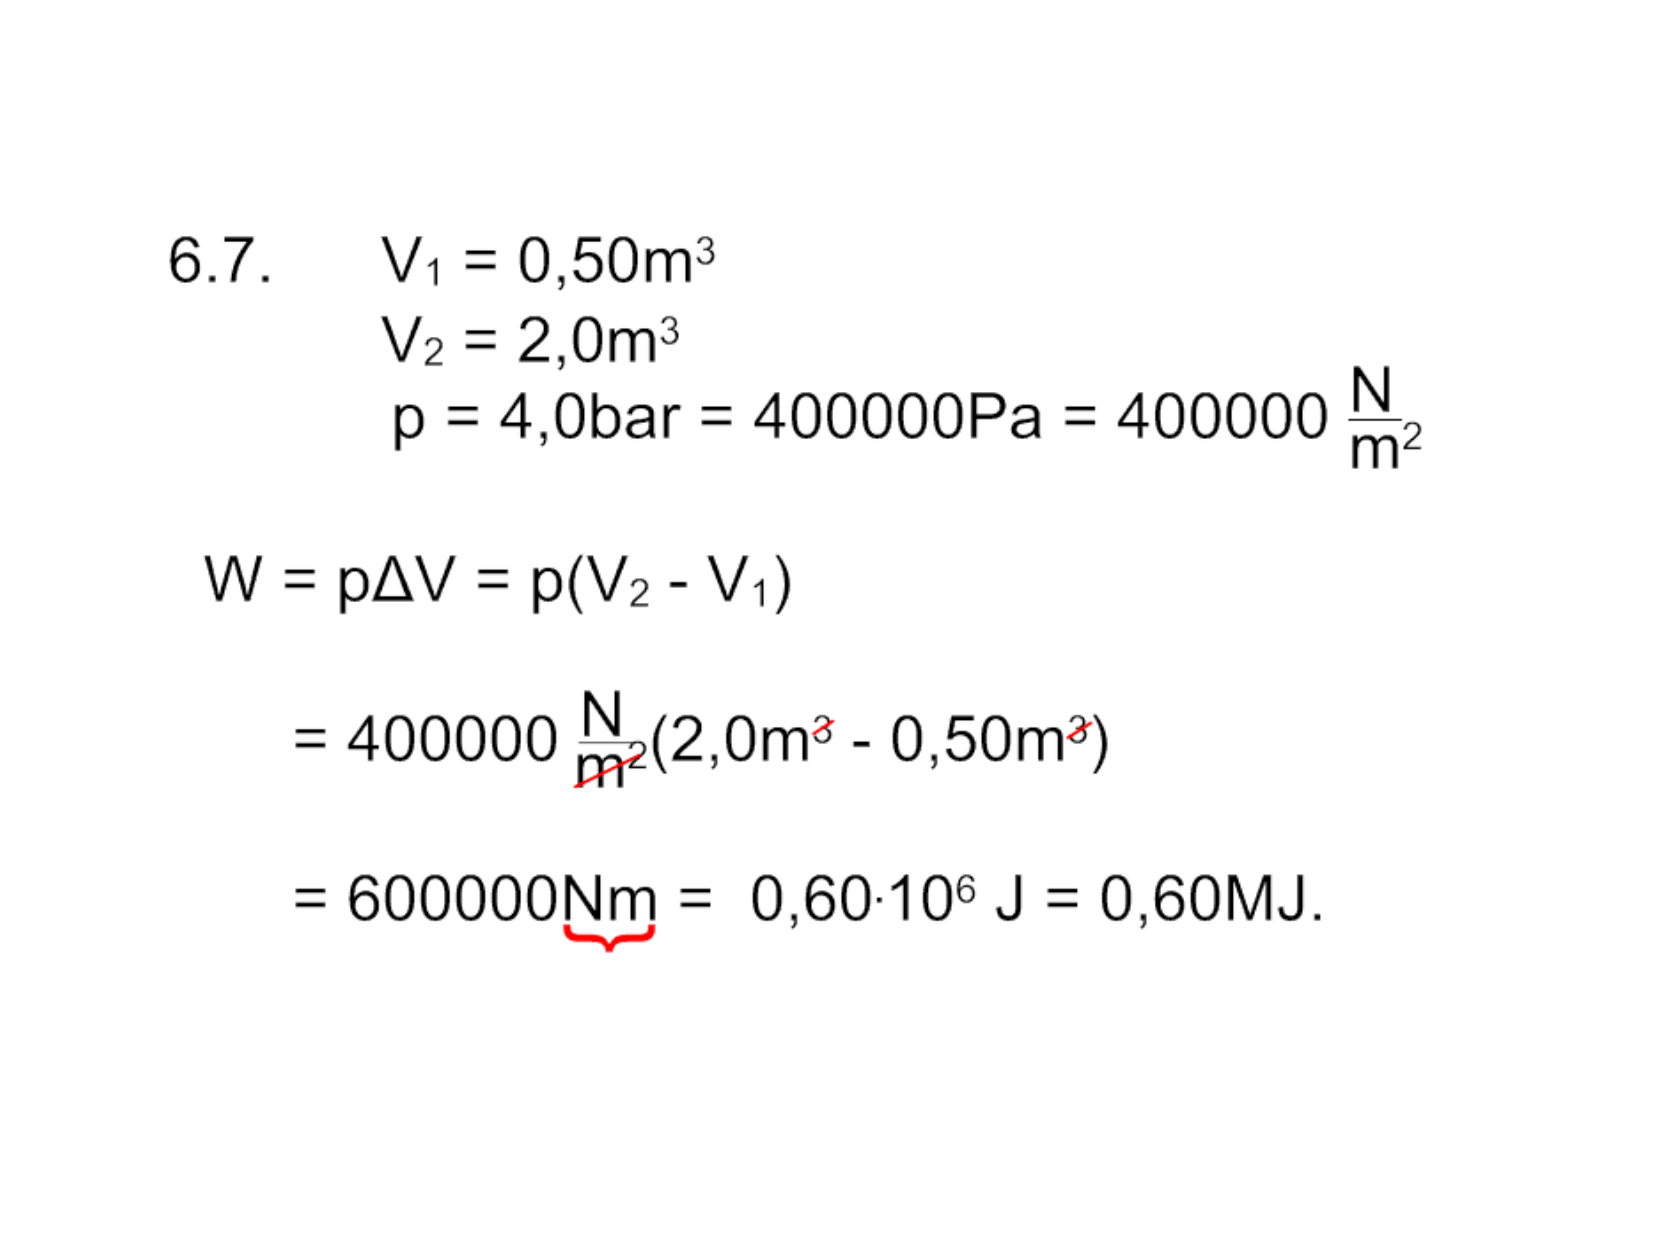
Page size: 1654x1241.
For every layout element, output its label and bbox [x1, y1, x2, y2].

picture [115, 141, 1489, 1008]
